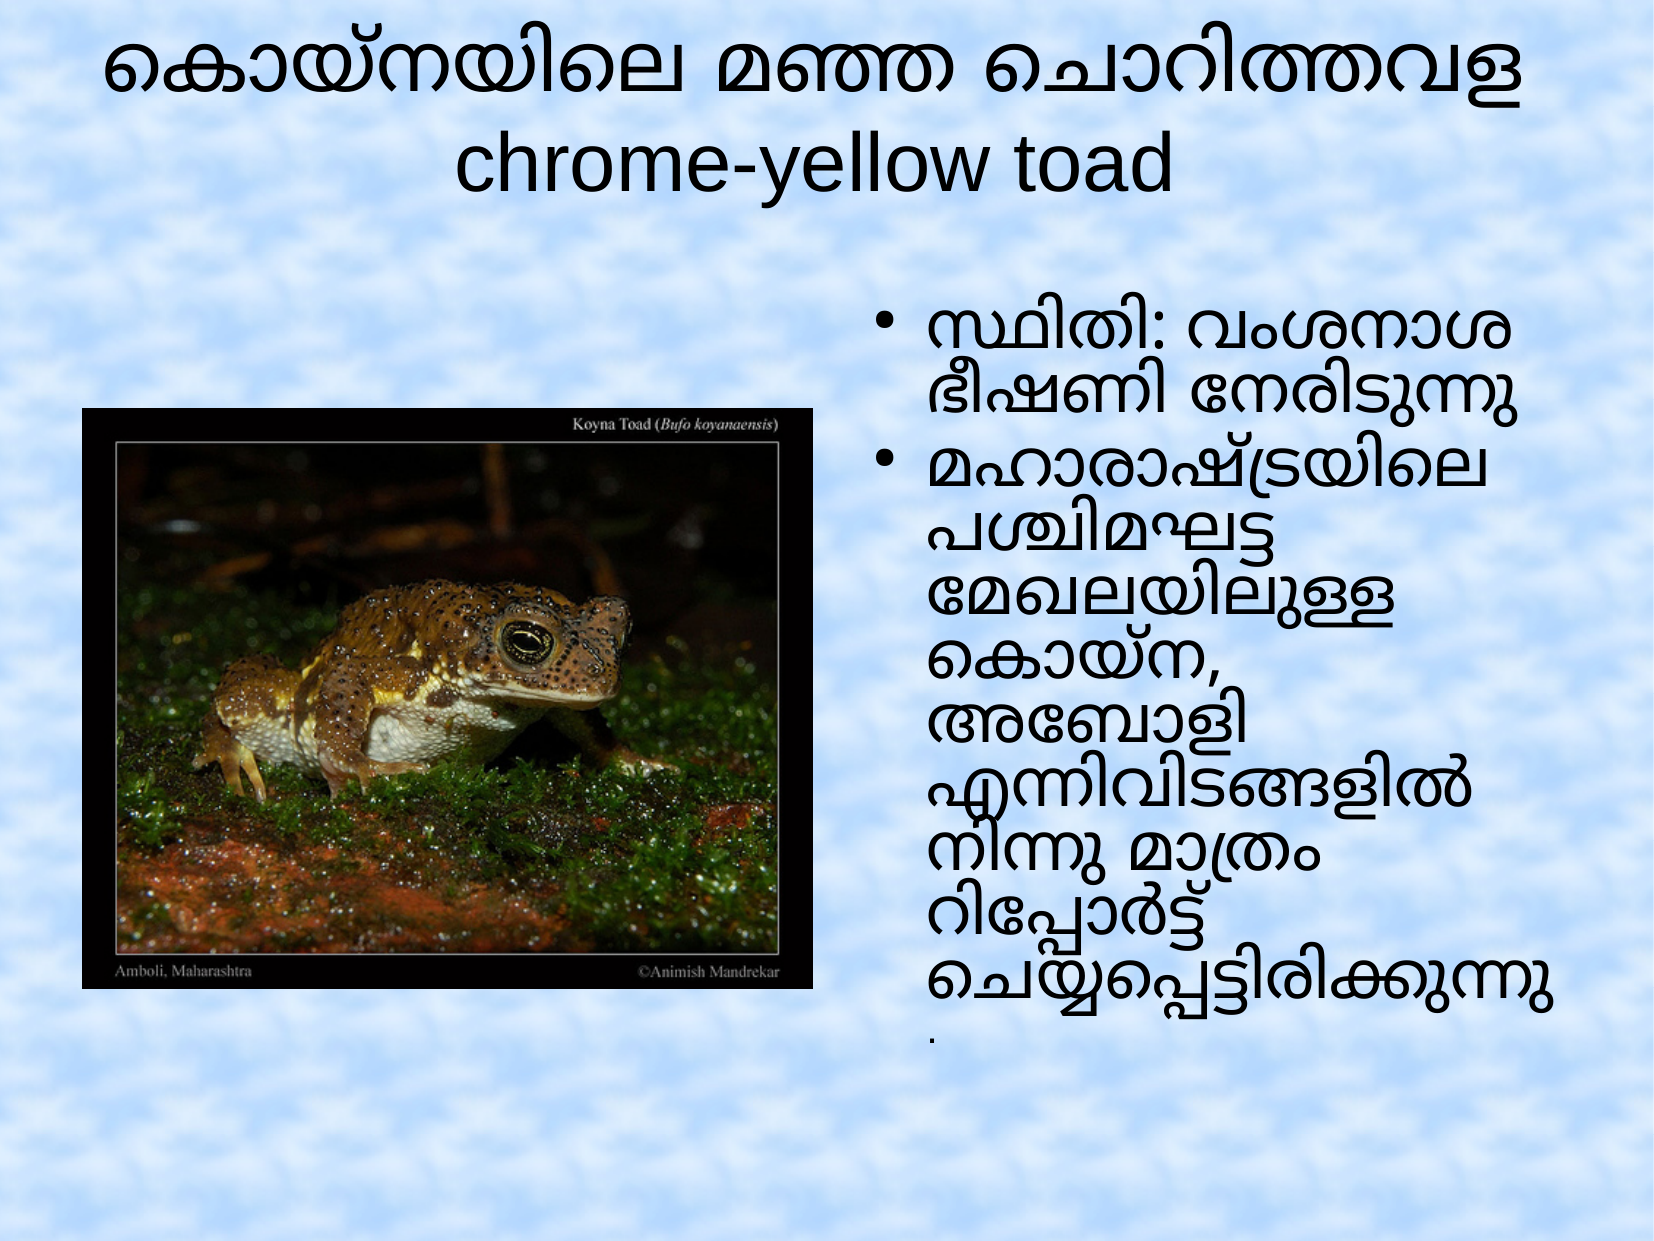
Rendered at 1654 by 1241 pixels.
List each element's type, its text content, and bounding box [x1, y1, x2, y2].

list സ്ഥിതി: വംശനാശ ഭീഷണി നേരിടുന്നു മഹാരാഷ്ട്രയിലെ പശ്ചിമഘട്ട മേഖലയിലുള്ള കൊയ്ന, അബോളി എന്നിവിടങ്ങളില്‍ നിന്നു മാത്രം റിപ്പോര്‍ട്ട് ചെയ്യപ്പെട്ടിരിക്കുന്നു. [840, 289, 1571, 1108]
picture [0, 0, 1654, 1241]
title കൊയ്നയിലെ മഞ്ഞ ചൊറിത്തവള chrome-yellow toad [82, 0, 1571, 316]
